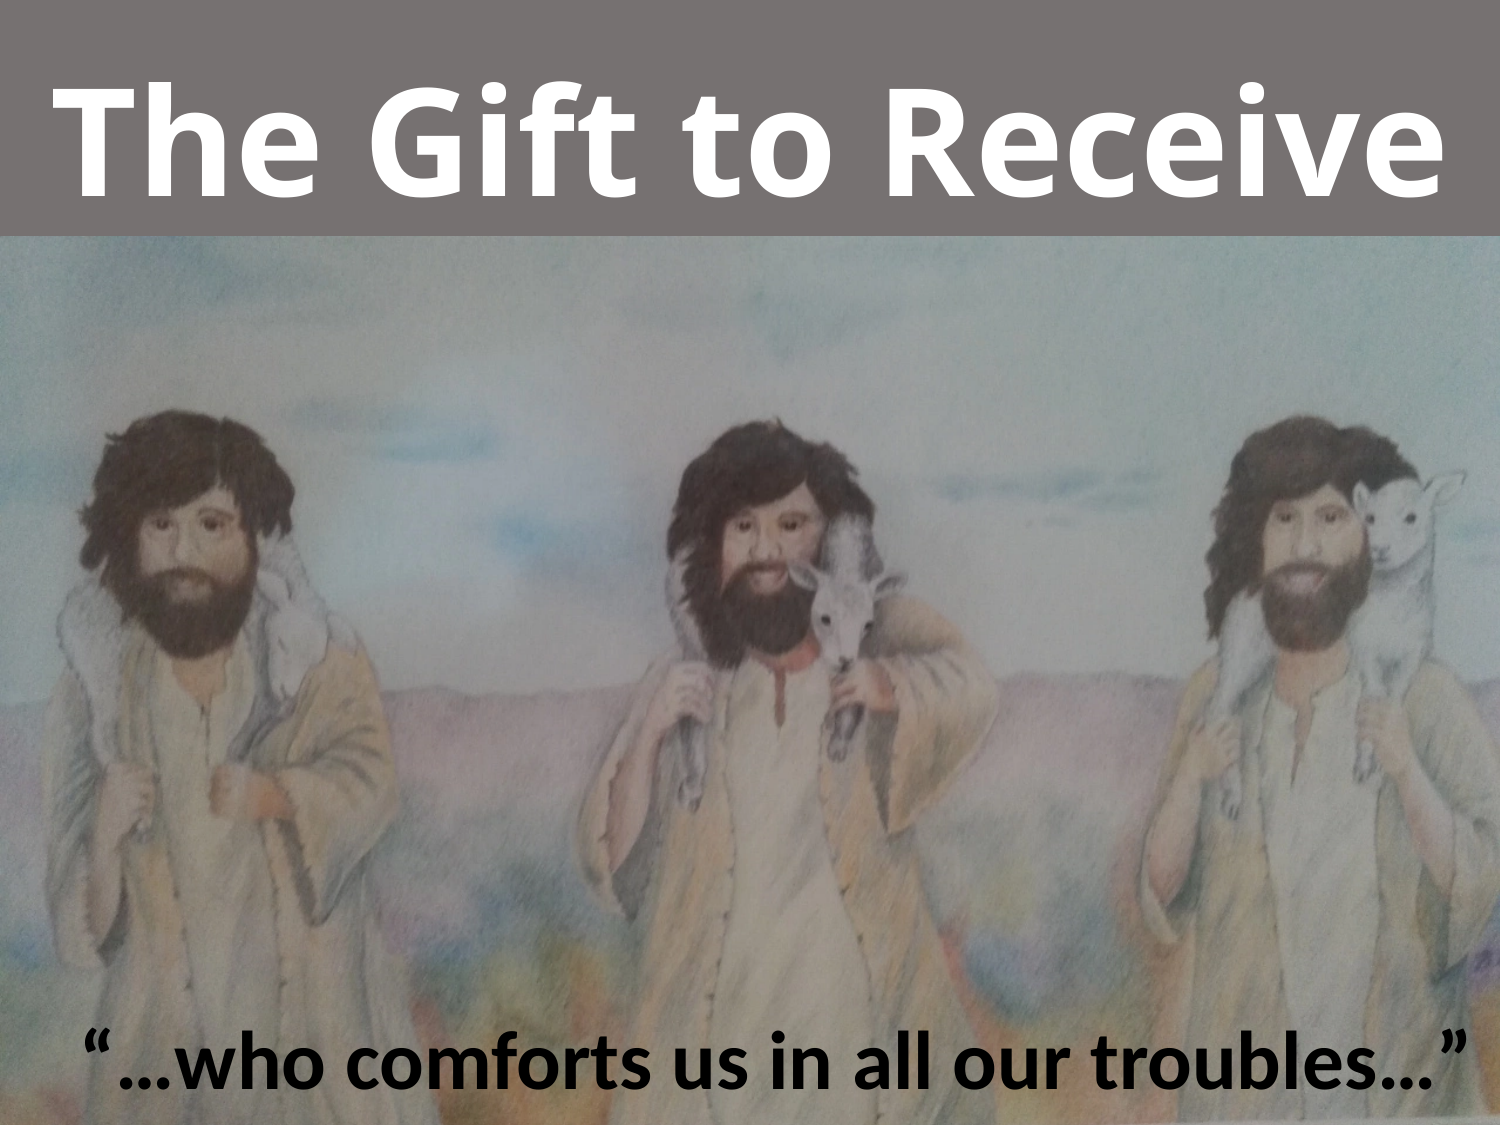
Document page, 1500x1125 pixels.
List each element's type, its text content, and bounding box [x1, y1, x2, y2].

title The Gift to Receive [0, 0, 1500, 236]
text_box “…who comforts us in all our troubles…” [64, 999, 1500, 1116]
picture [0, 236, 1500, 1125]
